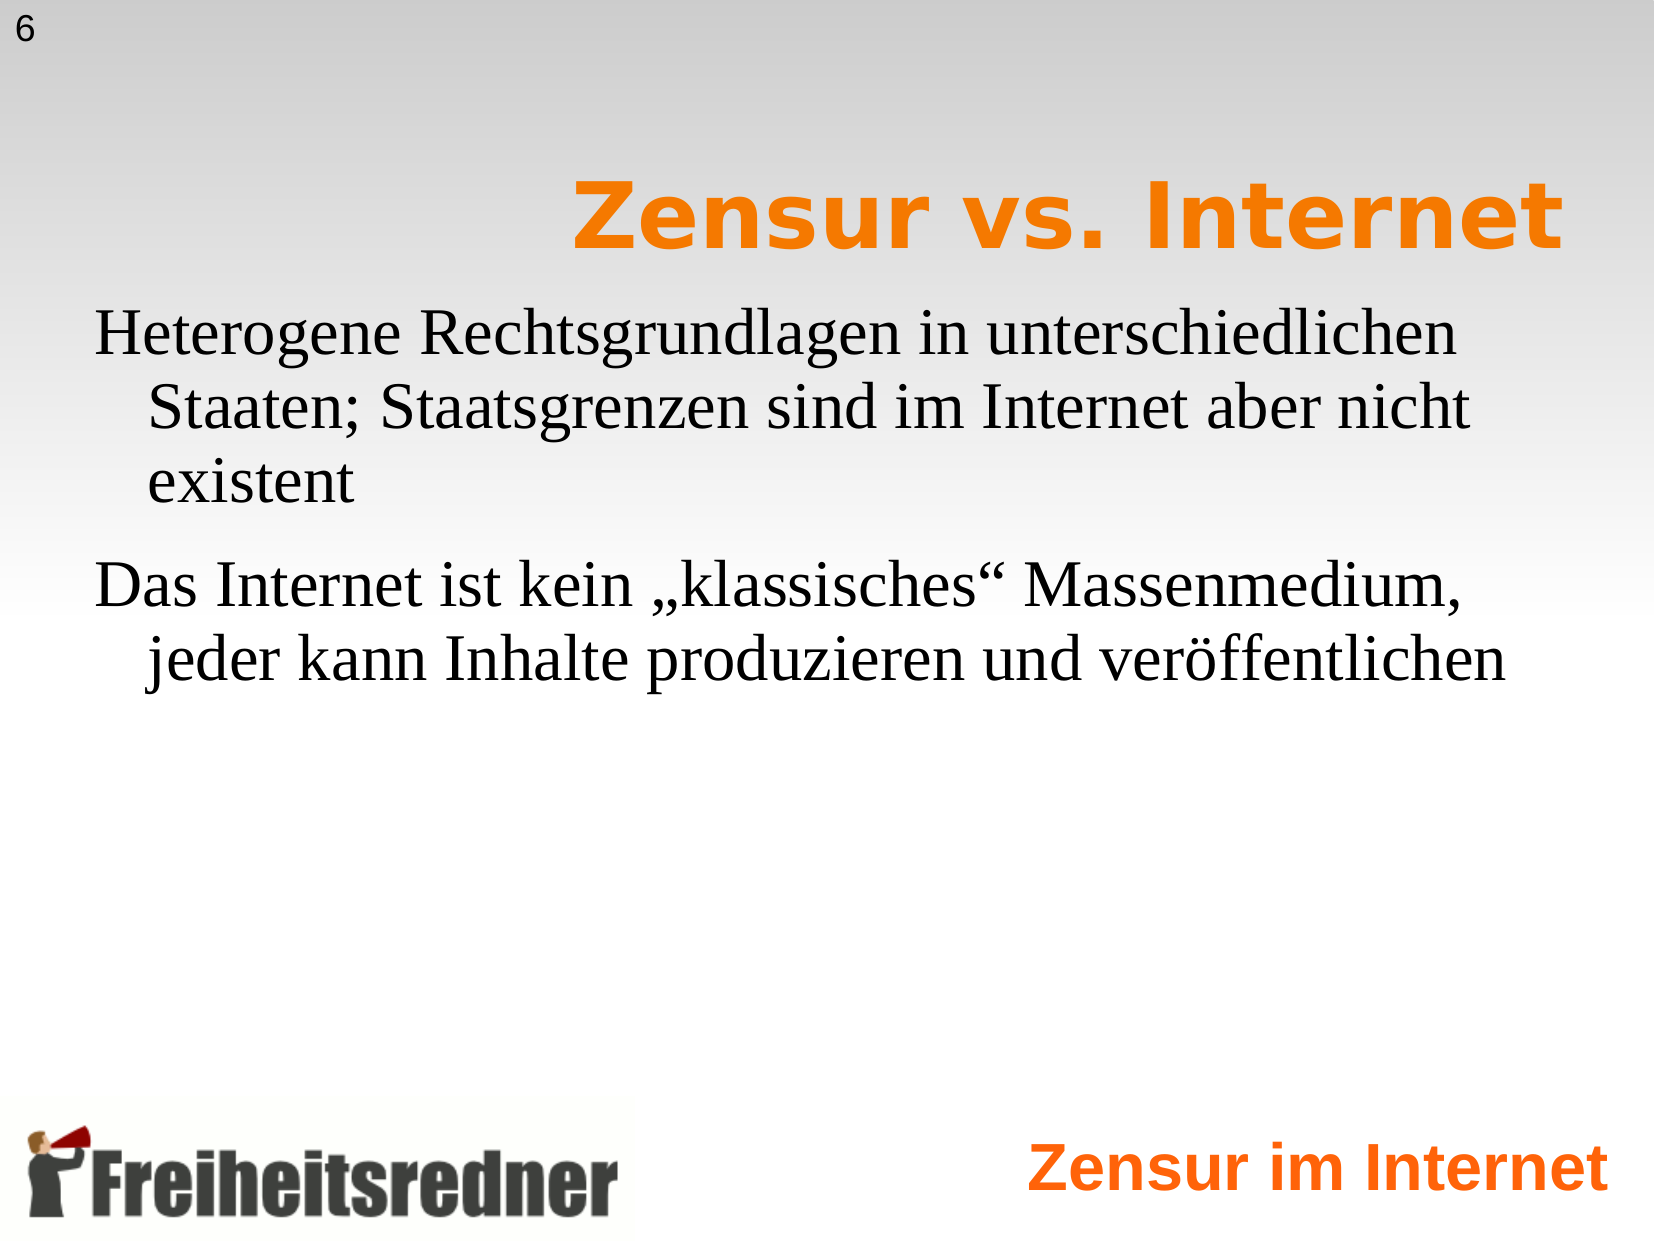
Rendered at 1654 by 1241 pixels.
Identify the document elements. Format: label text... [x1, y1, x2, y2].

list Heterogene Rechtsgrundlagen in unterschiedlichen Staaten; Staatsgrenzen sind im Internet aber nicht existent Das Internet ist kein „klassisches“ Massenmedium, jeder kann Inhalte produzieren und veröffentlichen [76, 295, 1565, 1099]
picture [0, 1096, 635, 1241]
title Zensur vs. Internet [76, 163, 1565, 271]
